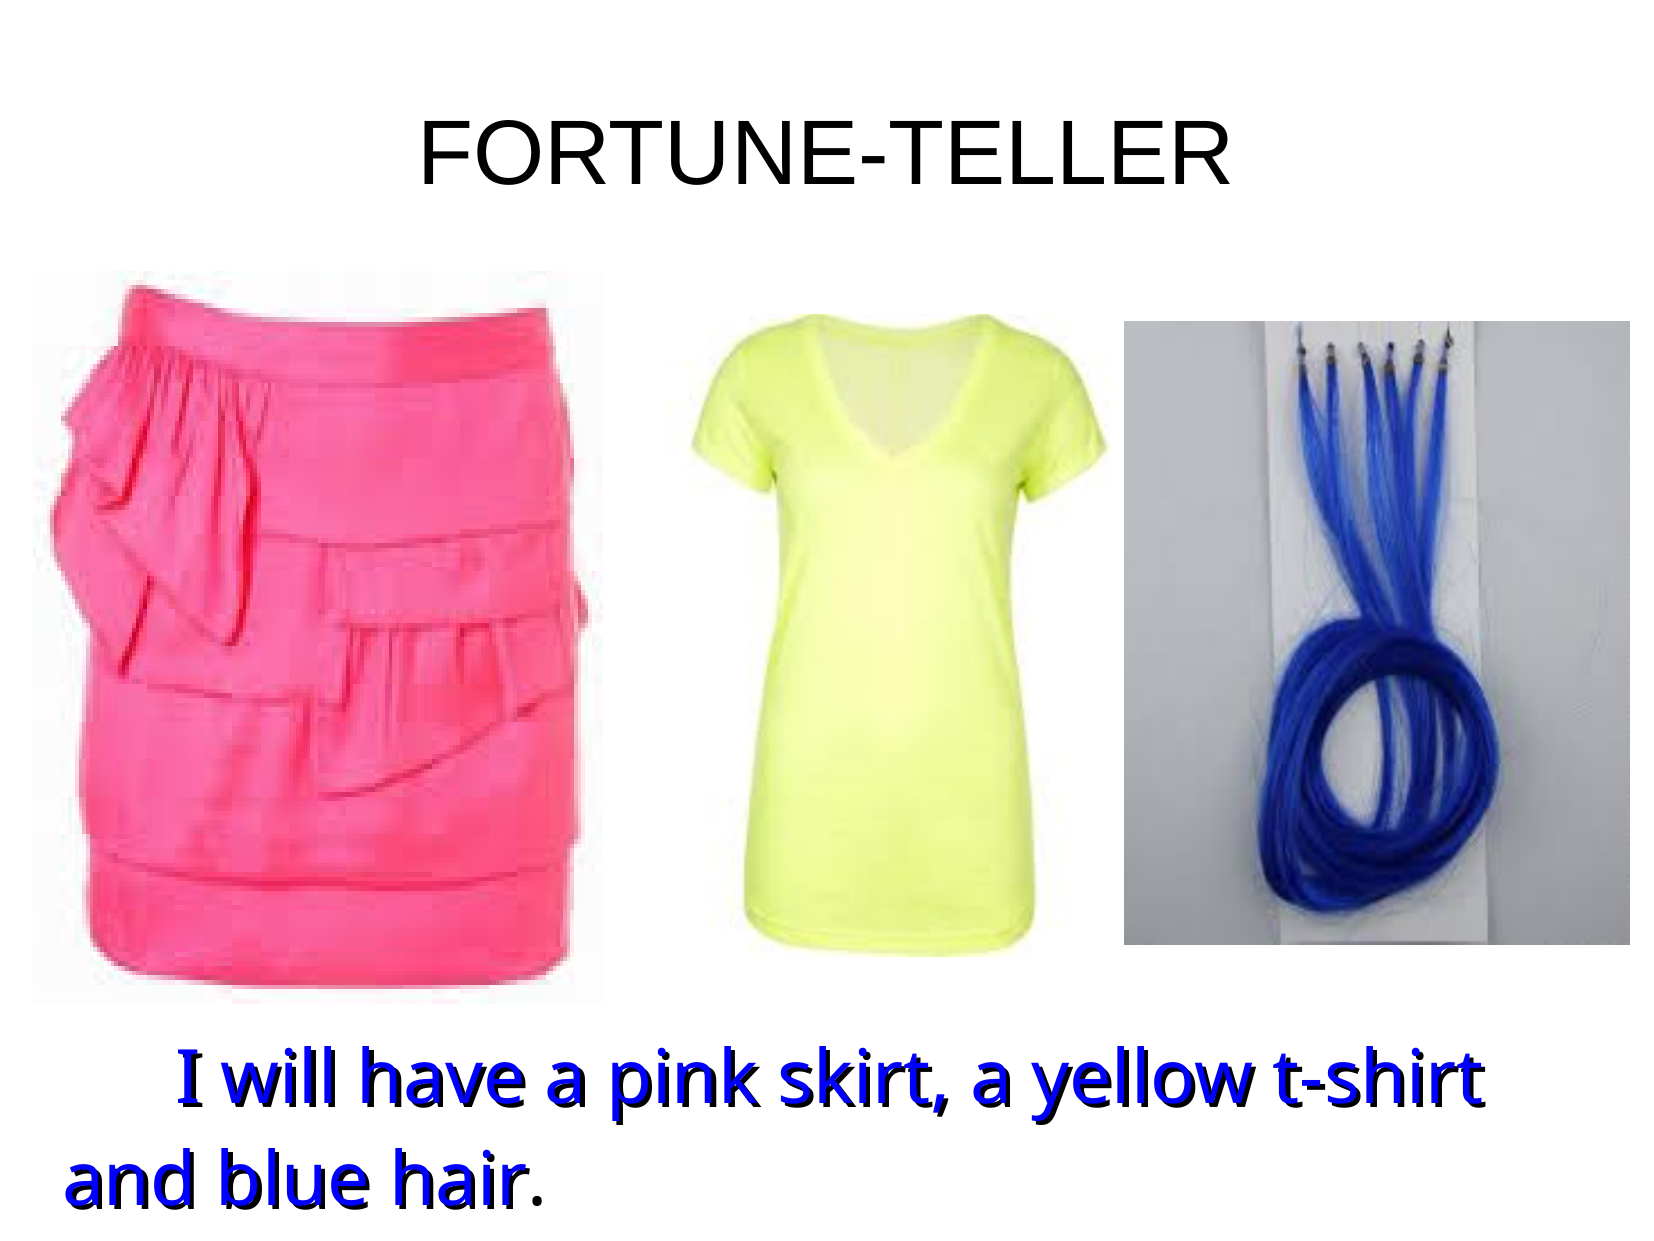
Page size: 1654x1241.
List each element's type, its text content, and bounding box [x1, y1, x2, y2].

picture [630, 314, 1630, 957]
picture [33, 271, 603, 1004]
text_box I will have a pink skirt, a yellow t-shirt and blue hair. [47, 1015, 1642, 1240]
title FORTUNE-TELLER [82, 49, 1571, 257]
